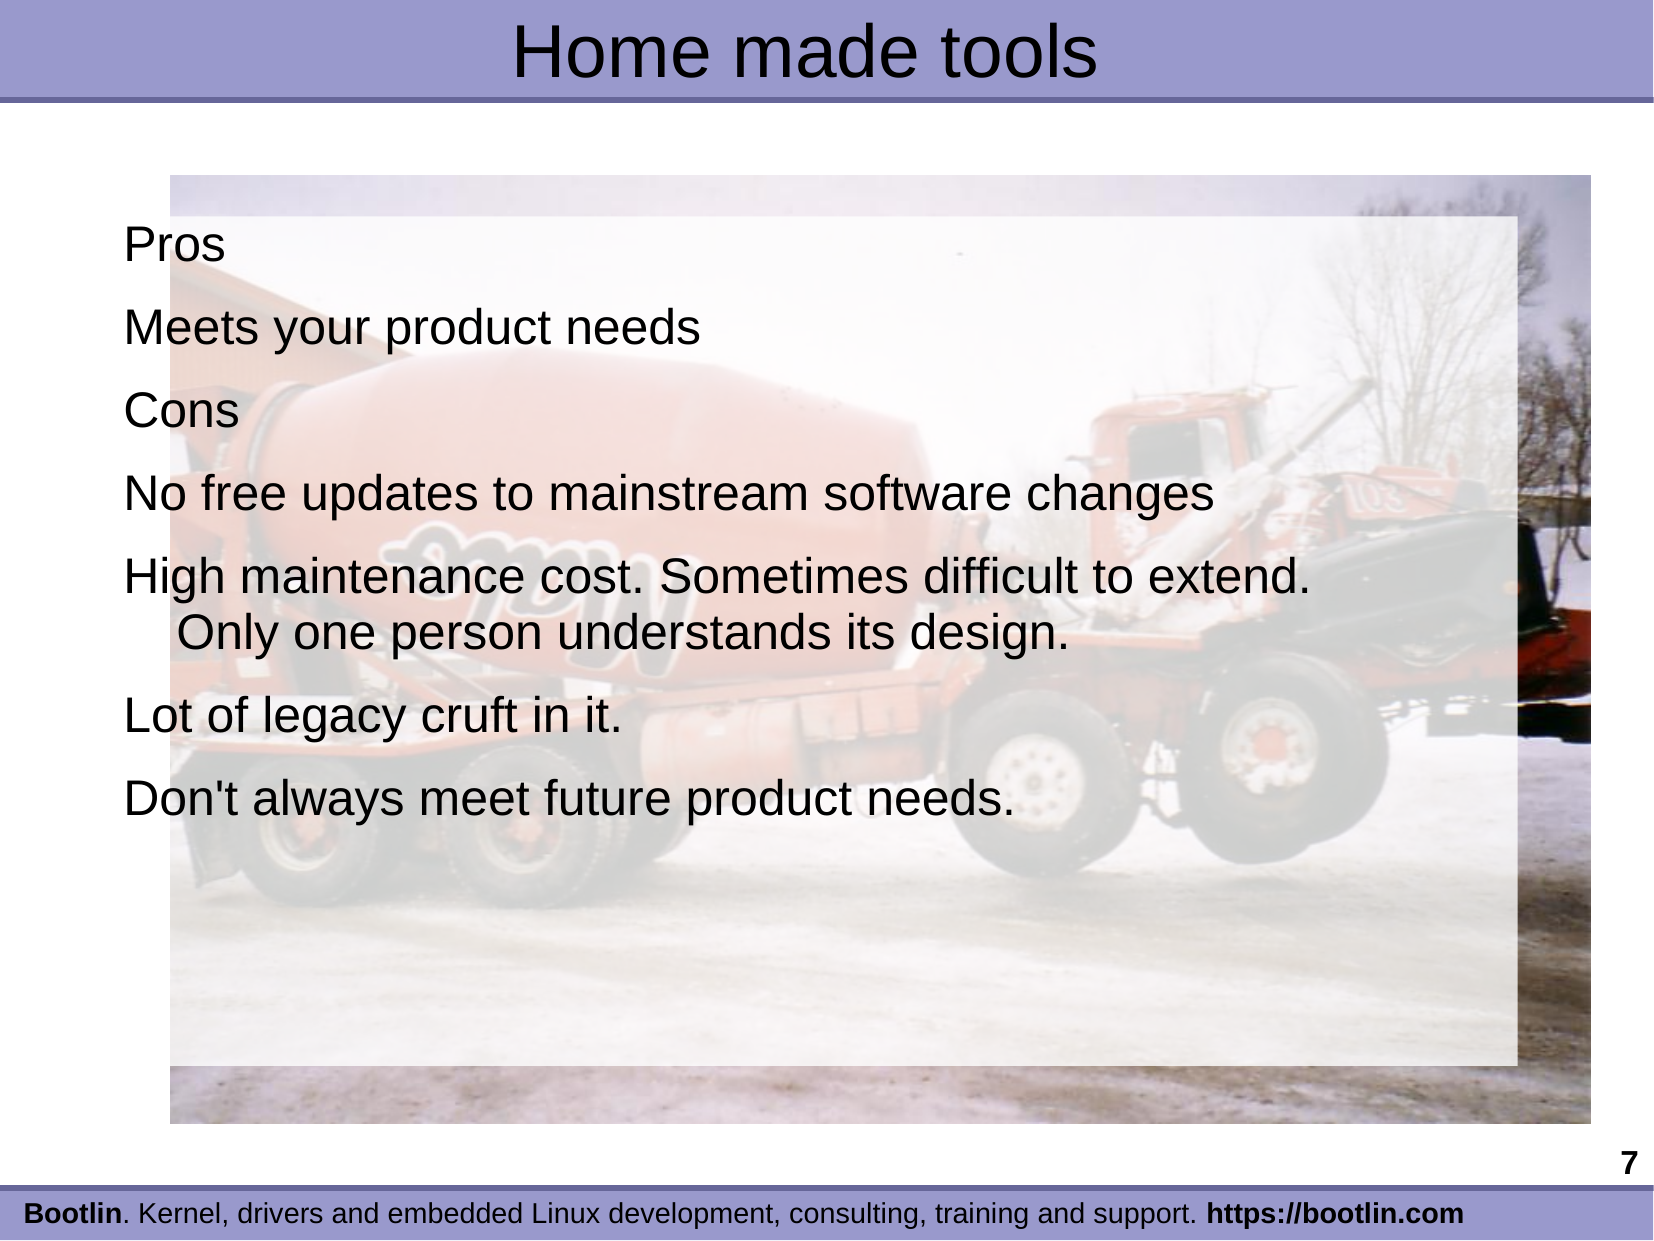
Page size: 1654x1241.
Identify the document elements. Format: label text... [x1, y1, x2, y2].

title Home made tools [60, 5, 1551, 97]
list Pros Meets your product needs Cons No free updates to mainstream software changes High maintenance cost. Sometimes difficult to extend. Only one person understands its design. Lot of legacy cruft in it. Don't always meet future product needs. [105, 216, 1518, 1066]
picture [170, 175, 1591, 1124]
